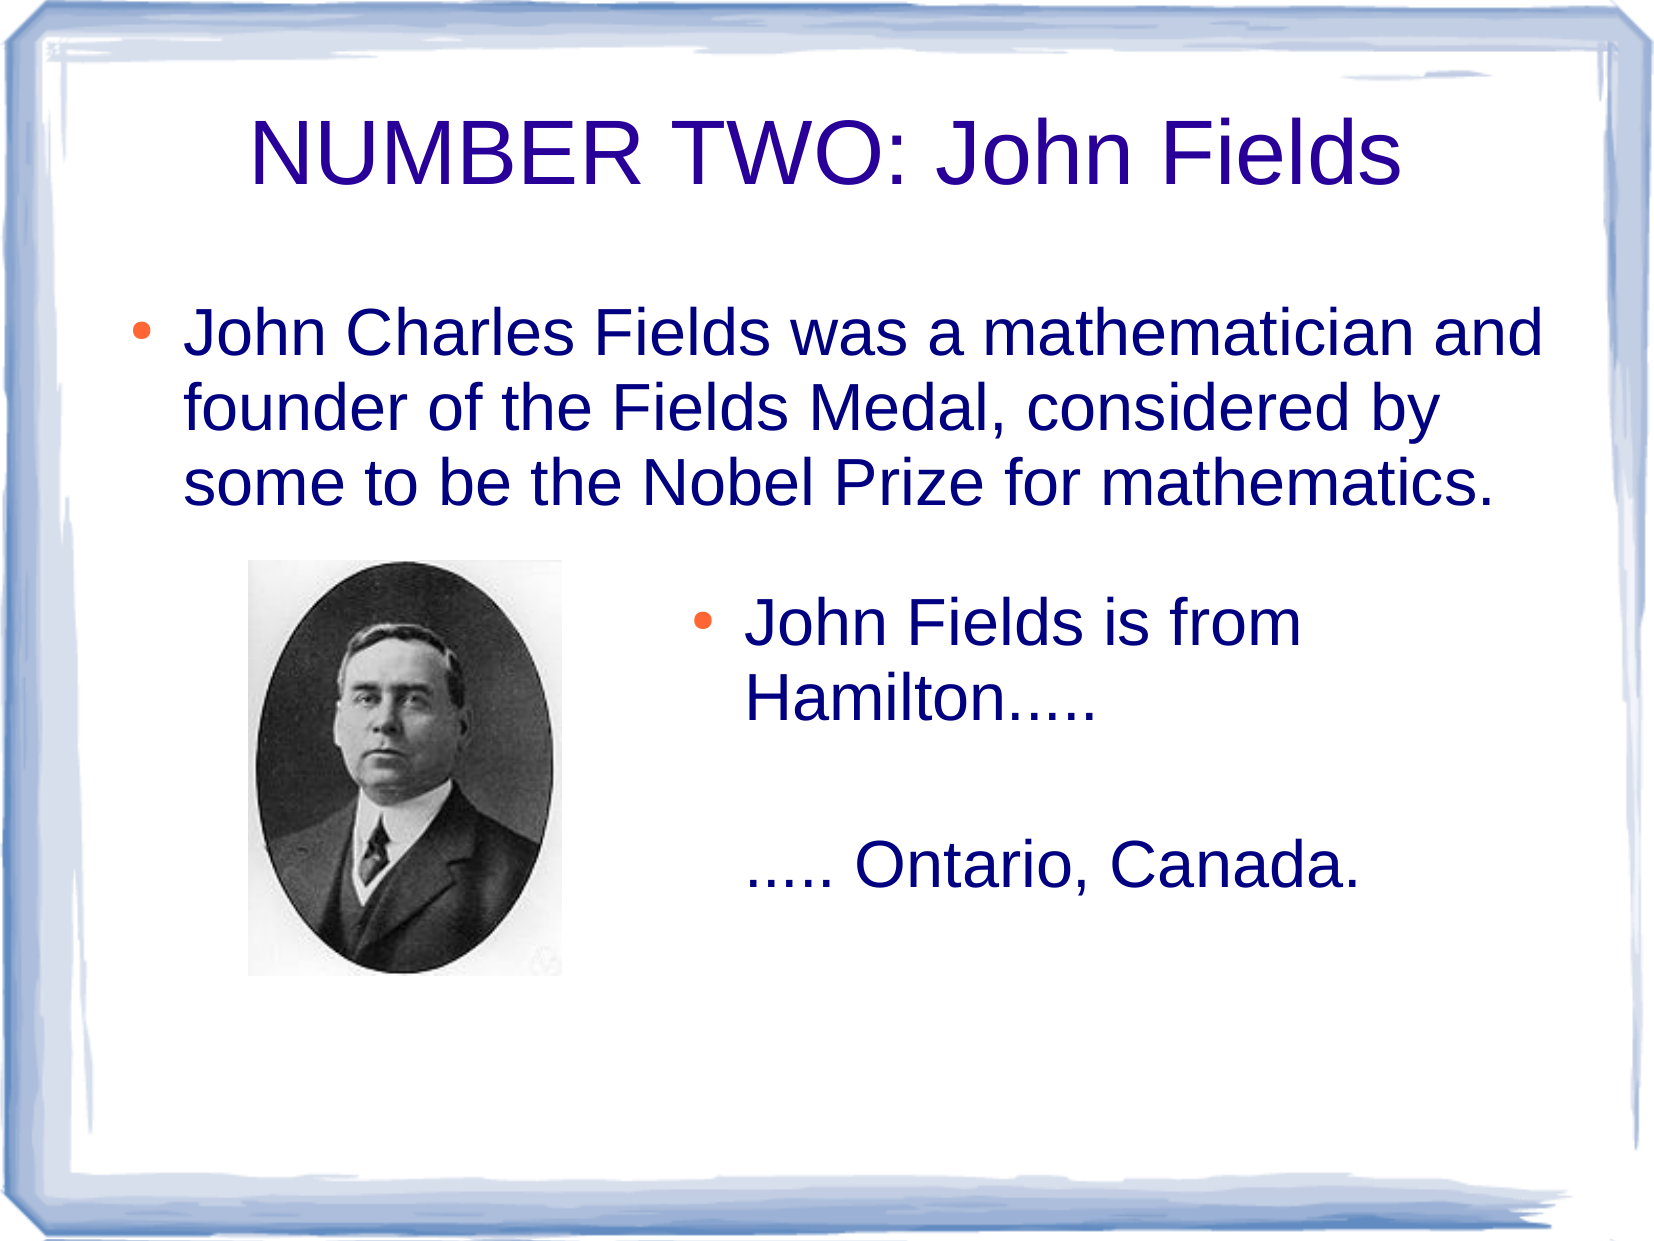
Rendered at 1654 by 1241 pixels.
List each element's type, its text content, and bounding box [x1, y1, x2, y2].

picture [0, 0, 1654, 1241]
title NUMBER TWO: John Fields [82, 49, 1571, 257]
list ..... Ontario, Canada. [673, 826, 1536, 1010]
list John Charles Fields was a mathematician and founder of the Fields Medal, considered by some to be the Nobel Prize for mathematics. [112, 295, 1565, 562]
list John Fields is from Hamilton..... [673, 584, 1536, 768]
